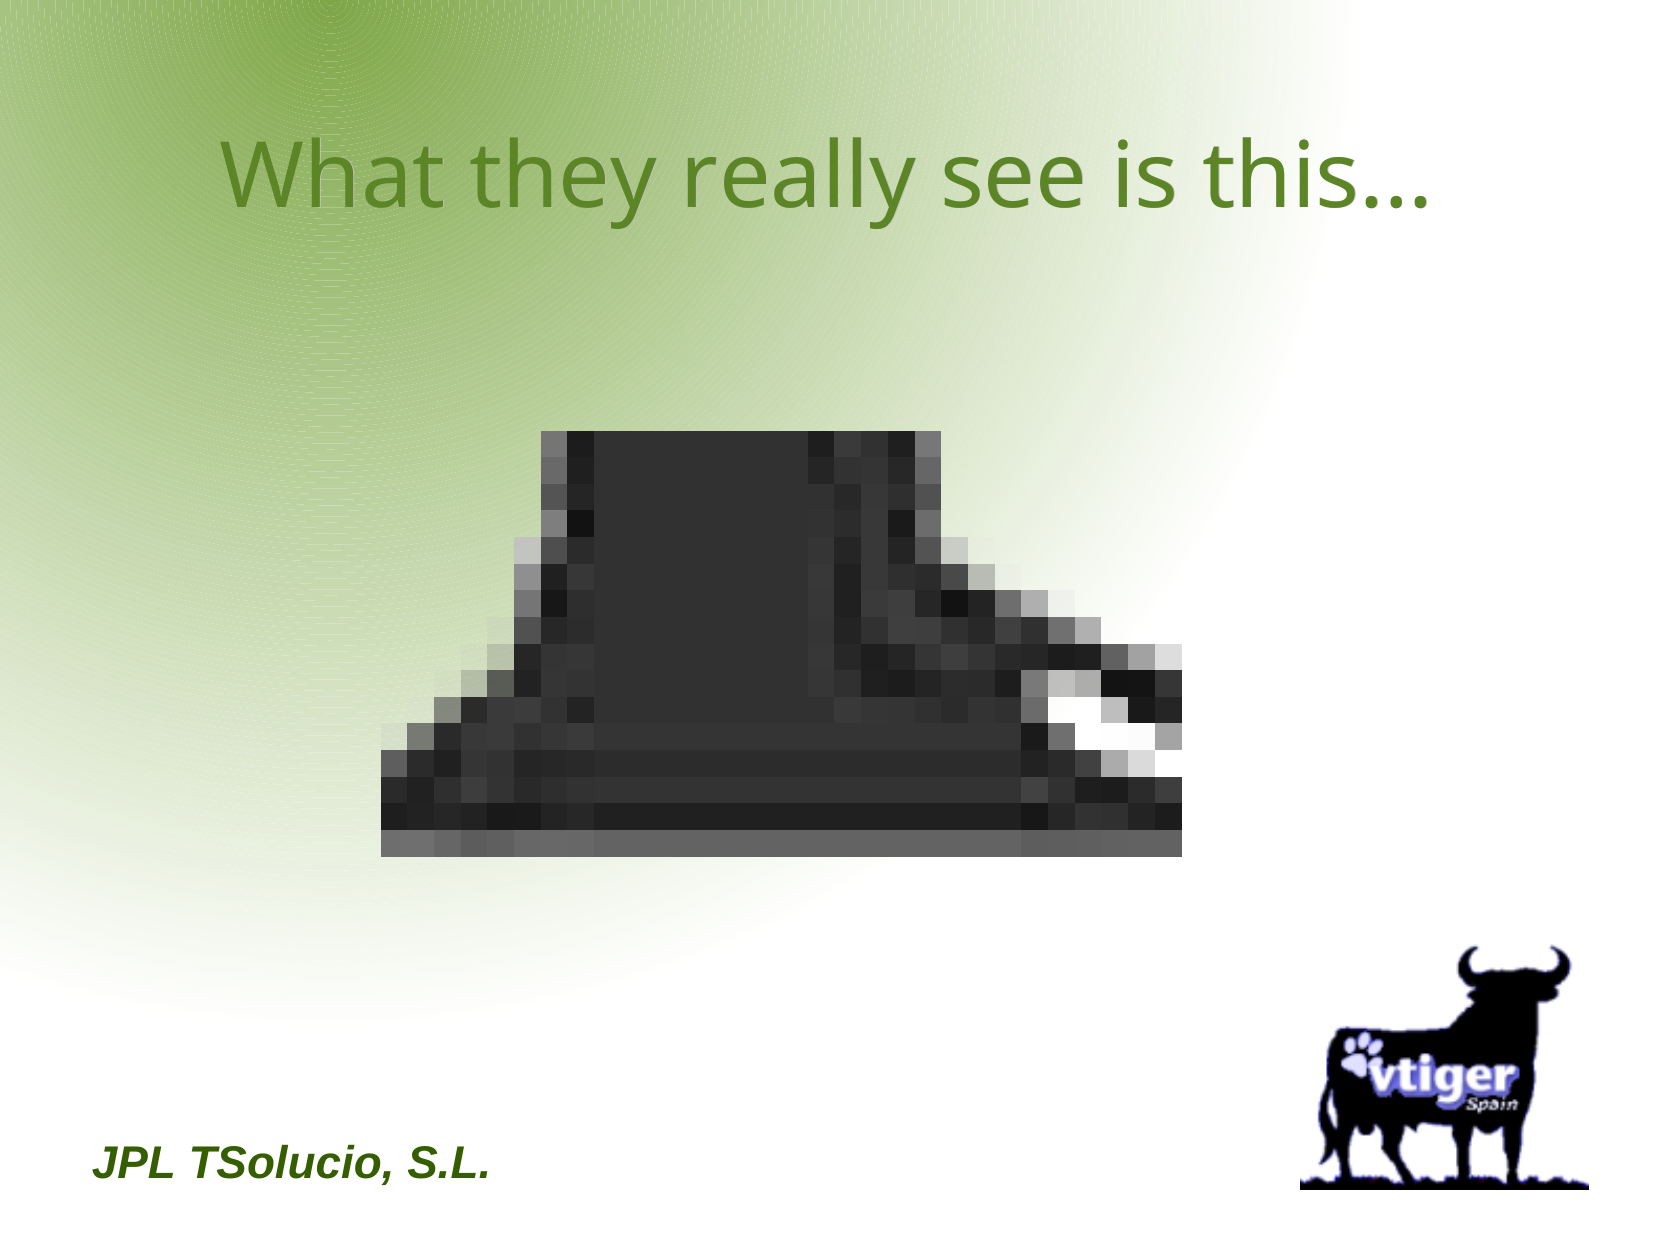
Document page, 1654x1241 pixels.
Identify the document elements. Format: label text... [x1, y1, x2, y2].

title What they really see is this... [0, 118, 1654, 226]
picture [1300, 939, 1589, 1190]
picture [381, 431, 1182, 857]
